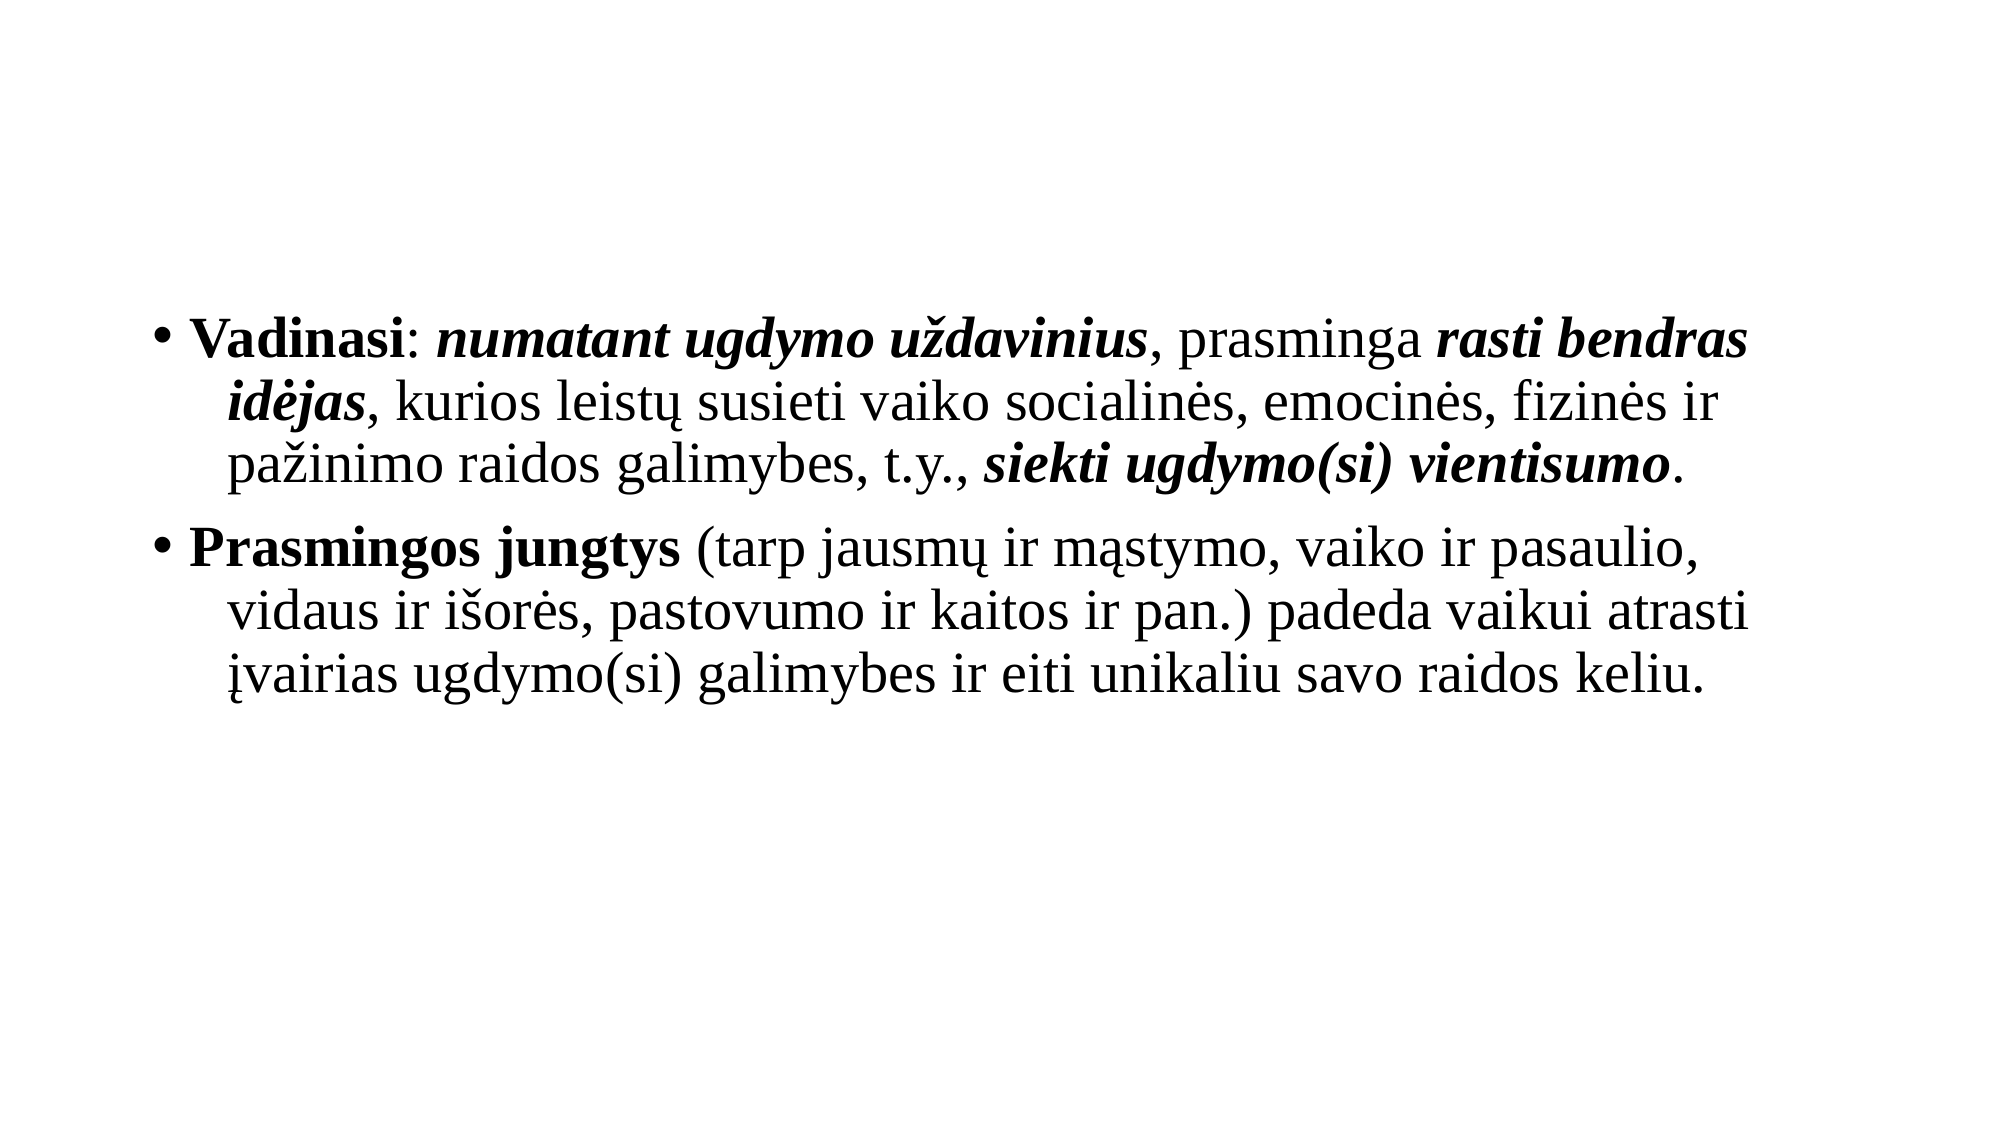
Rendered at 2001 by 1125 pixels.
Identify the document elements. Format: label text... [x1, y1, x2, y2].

list Vadinasi: numatant ugdymo uždavinius, prasminga rasti bendras idėjas, kurios leistų susieti vaiko socialinės, emocinės, fizinės ir pažinimo raidos galimybes, t.y., siekti ugdymo(si) vientisumo. Prasmingos jungtys (tarp jausmų ir mąstymo, vaiko ir pasaulio, vidaus ir išorės, pastovumo ir kaitos ir pan.) padeda vaikui atrasti įvairias ugdymo(si) galimybes ir eiti unikaliu savo raidos keliu. [137, 299, 1863, 1014]
